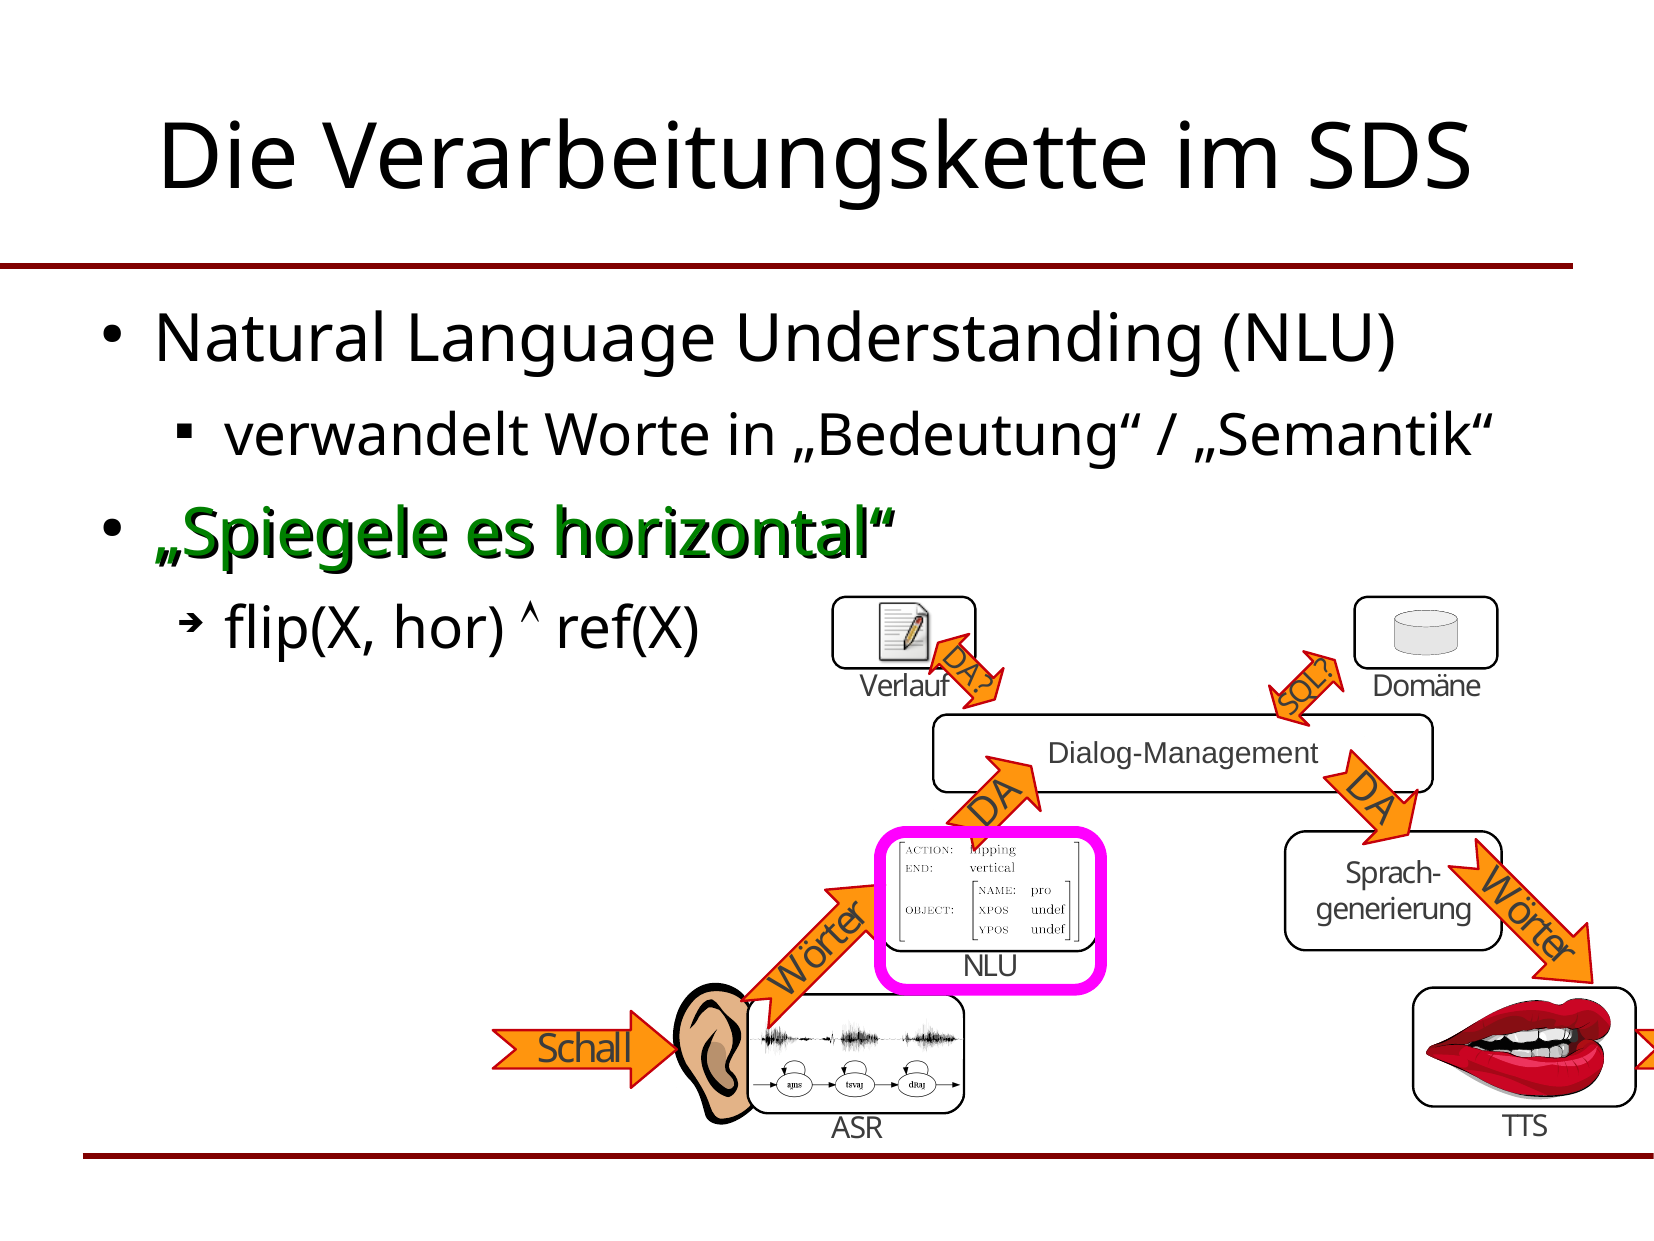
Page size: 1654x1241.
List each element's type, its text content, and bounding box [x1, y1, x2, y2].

picture [1571, 595, 1654, 1140]
title Die Verarbeitungskette im SDS [82, 49, 1571, 257]
list Natural Language Understanding (NLU) verwandelt Worte in „Bedeutung“ / „Semantik“ „Spiegele es horizontal“ flip(X, hor) Ù ref(X) [82, 290, 1571, 1188]
